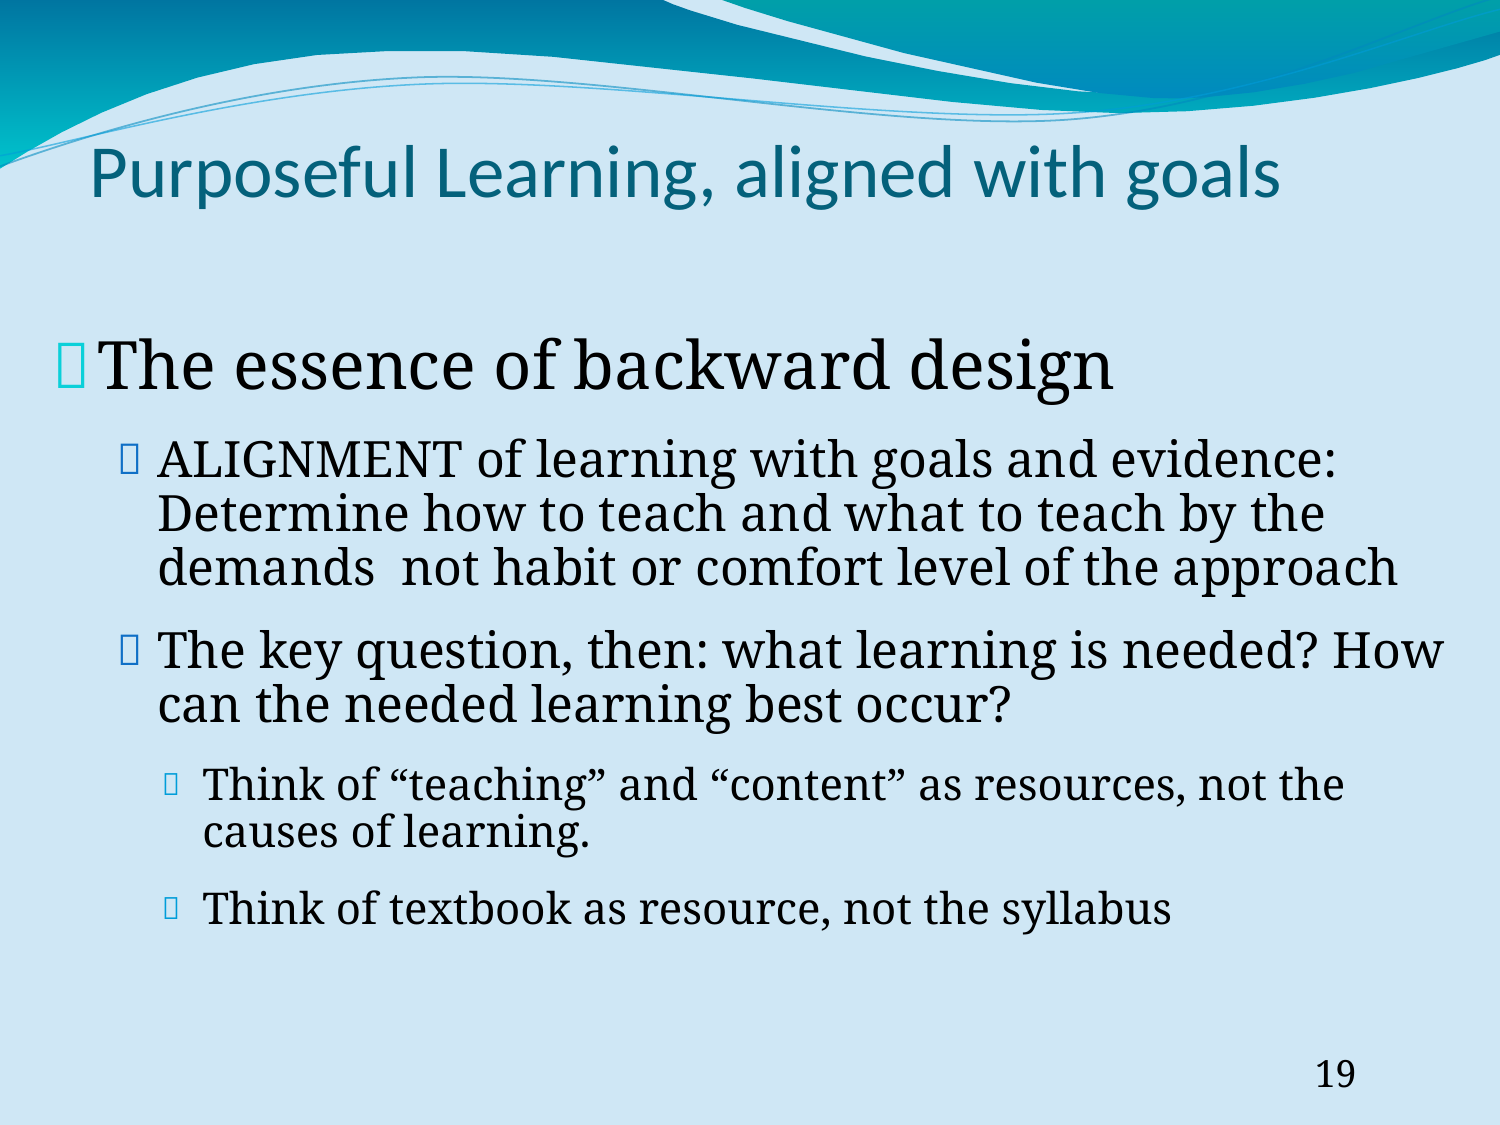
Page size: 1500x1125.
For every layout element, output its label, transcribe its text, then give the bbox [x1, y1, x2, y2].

slide_number <number> [1299, 1075, 1425, 1103]
title Purposeful Learning, aligned with goals [75, 115, 1425, 303]
list The essence of backward design ALIGNMENT of learning with goals and evidence: Determine how to teach and what to teach by the demands not habit or comfort level of the approach The key question, then: what learning is needed? How can the needed learning best occur? Think of “teaching” and “content” as resources, not the causes of learning. Think of textbook as resource, not the syllabus [37, 324, 1463, 1075]
